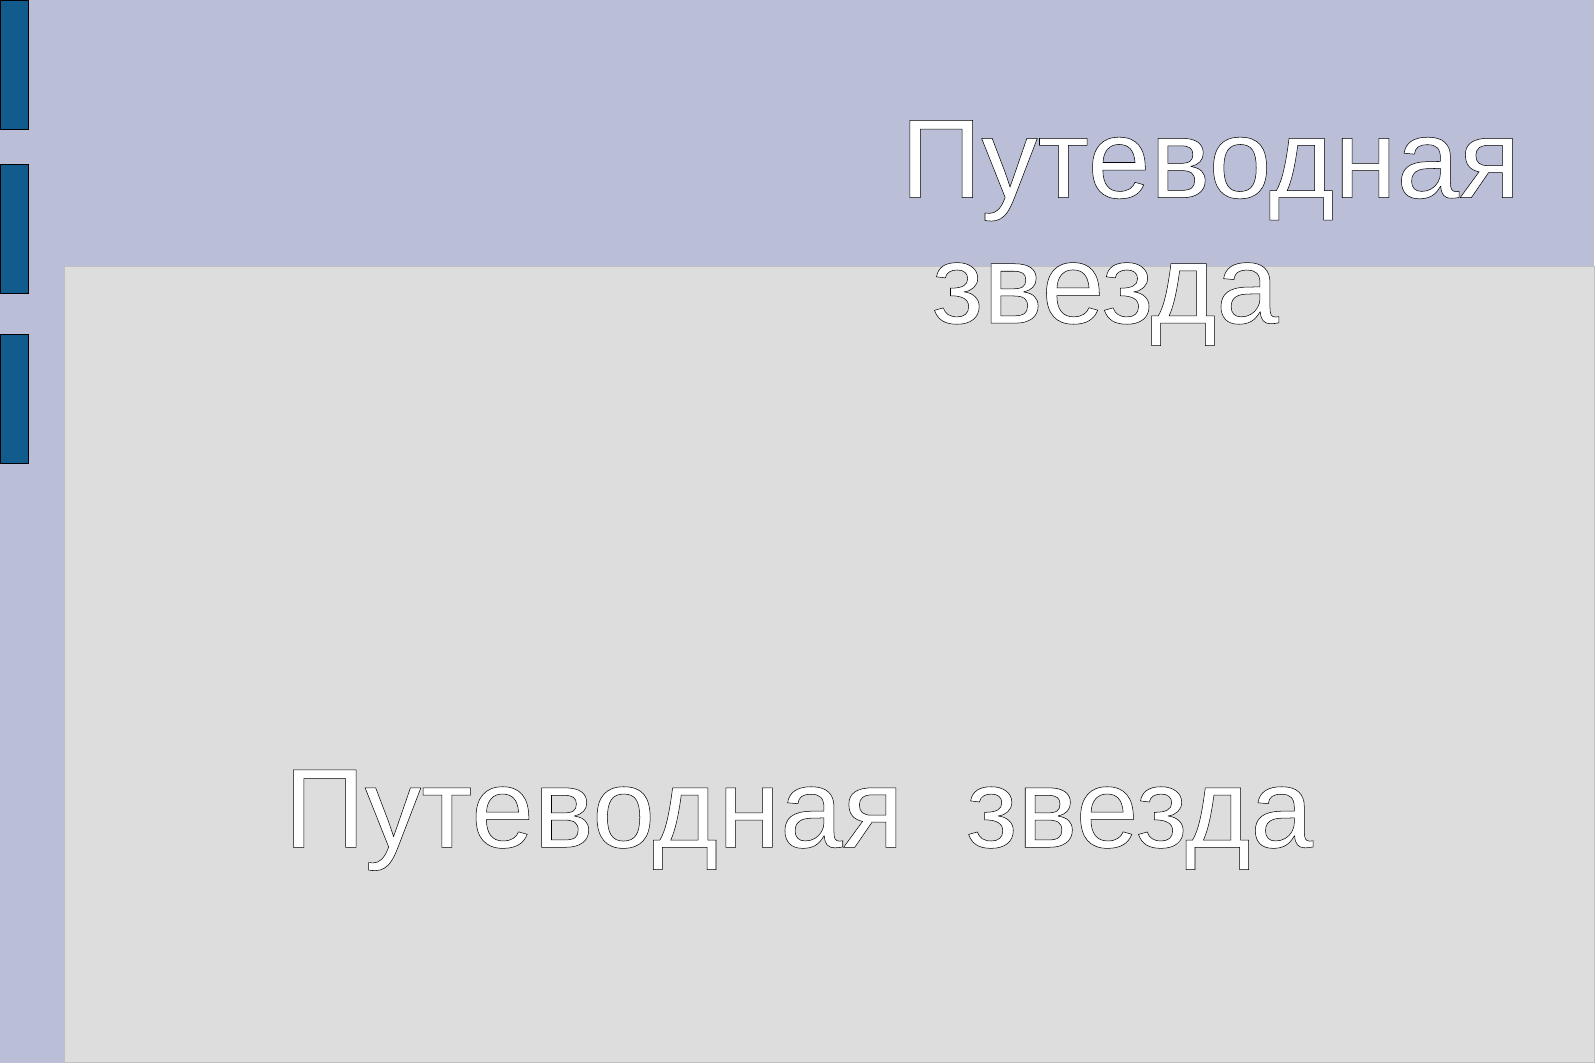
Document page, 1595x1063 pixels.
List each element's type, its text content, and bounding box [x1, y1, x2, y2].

text_box Путеводная звезда [269, 738, 1329, 945]
picture [25, 14, 1536, 1003]
